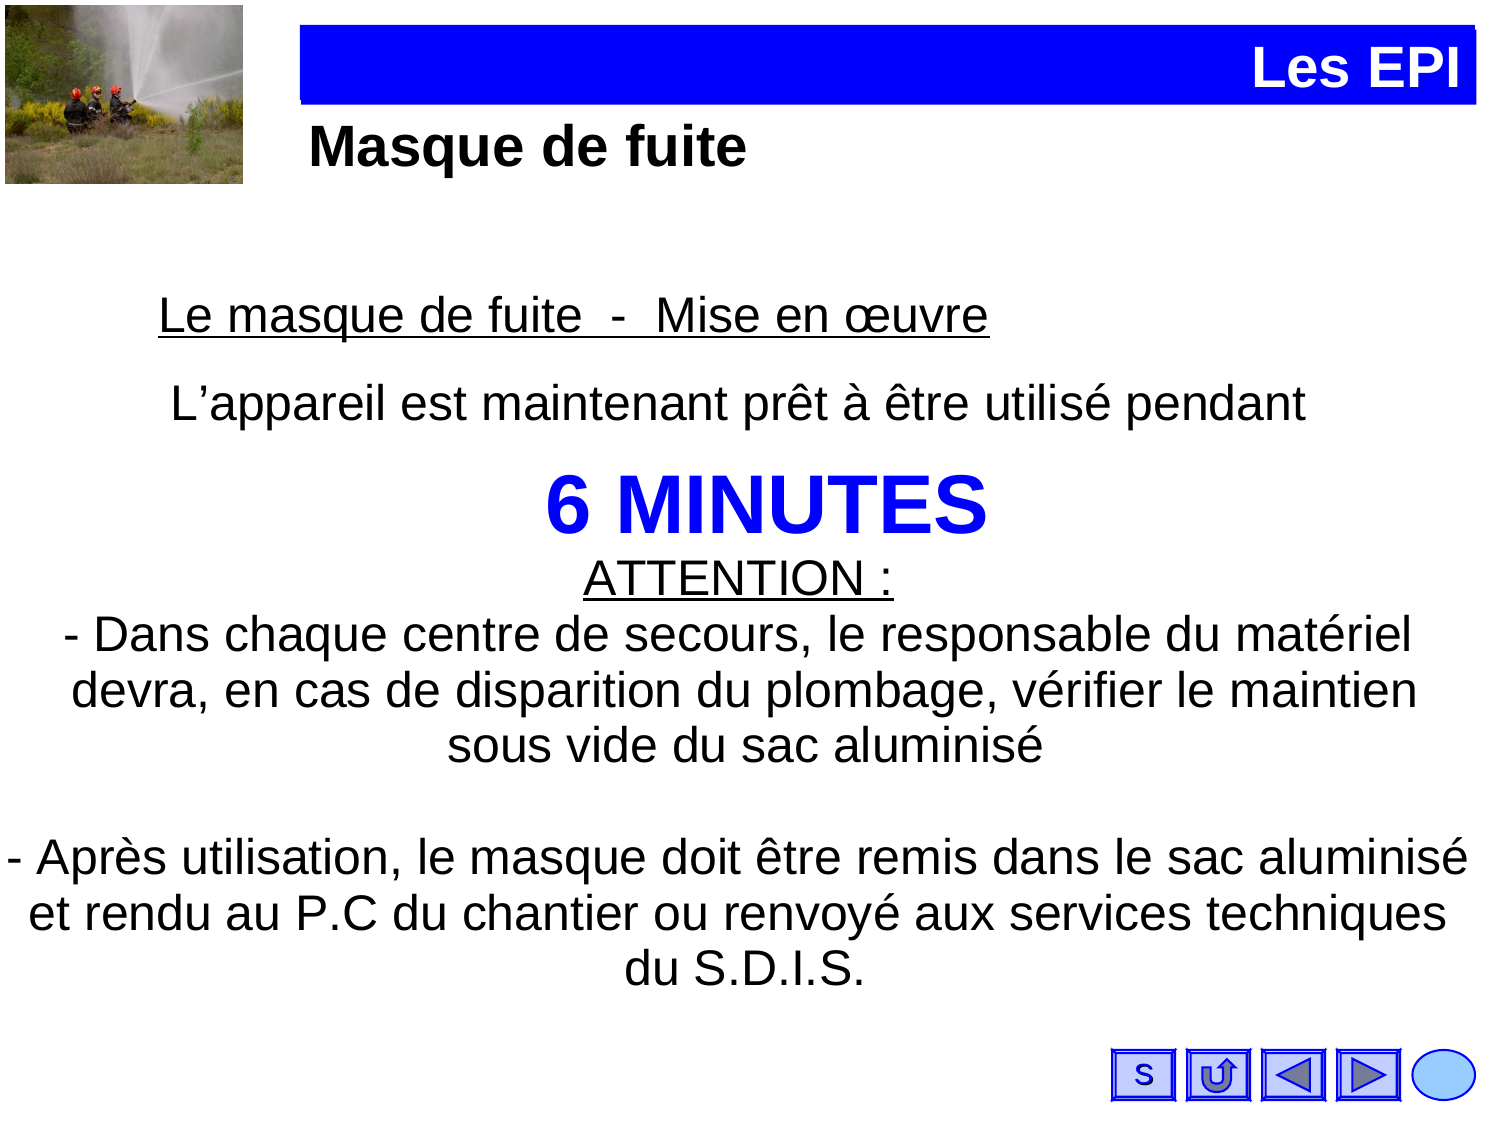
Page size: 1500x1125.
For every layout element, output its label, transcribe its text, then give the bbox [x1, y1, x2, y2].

text_box Le masque de fuite - Mise en œuvre [143, 280, 1005, 352]
picture [5, 5, 243, 184]
text_box ATTENTION : - Dans chaque centre de secours, le responsable du matériel devra, en cas de disparition du plombage, vérifier le maintien sous vide du sac aluminisé - Après utilisation, le masque doit être remis dans le sac aluminisé et rendu au P.C du chantier ou renvoyé aux services techniques du S.D.I.S. [0, 542, 1500, 1004]
text_box 6 MINUTES [530, 450, 1012, 542]
text_box Les EPI [301, 29, 1477, 105]
text_box L’appareil est maintenant prêt à être utilisé pendant [155, 367, 1337, 439]
text_box [1412, 1049, 1476, 1101]
text_box Masque de fuite [242, 106, 815, 188]
